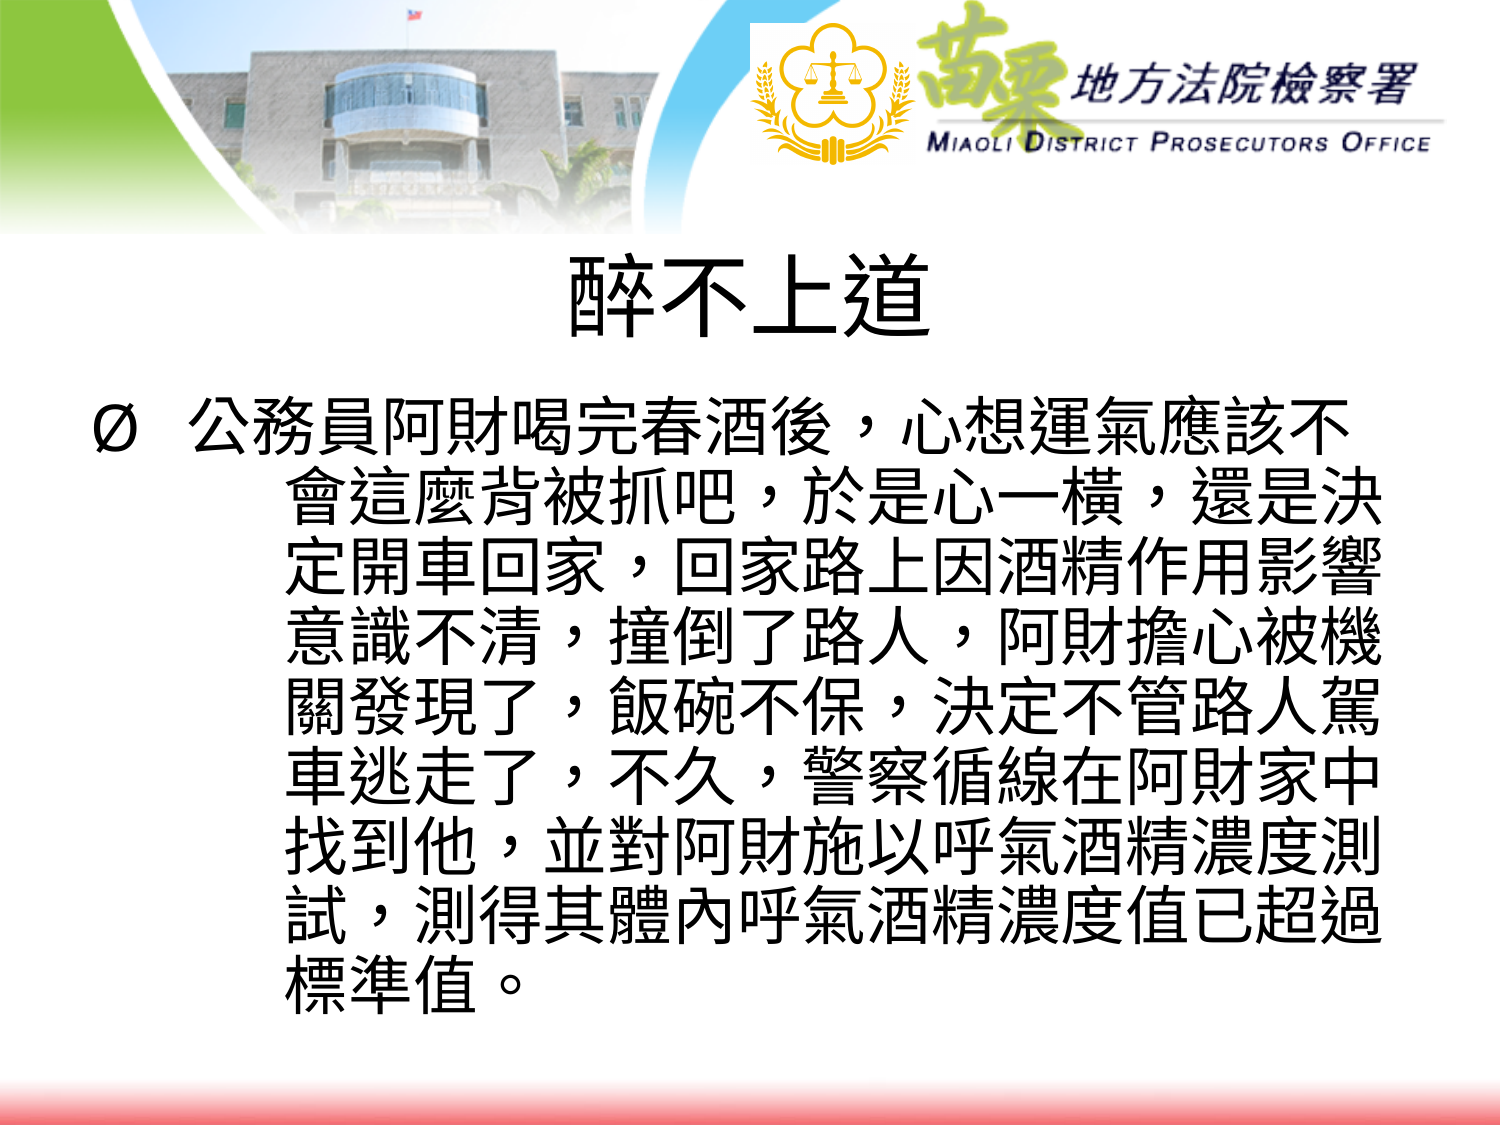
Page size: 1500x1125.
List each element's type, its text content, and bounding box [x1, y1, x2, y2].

title 醉不上道 [75, 200, 1426, 387]
list 公務員阿財喝完春酒後，心想運氣應該不會這麼背被抓吧，於是心一橫，還是決定開車回家，回家路上因酒精作用影響意識不清，撞倒了路人，阿財擔心被機關發現了，飯碗不保，決定不管路人駕車逃走了，不久，警察循線在阿財家中找到他，並對阿財施以呼氣酒精濃度測試，測得其體內呼氣酒精濃度值已超過標準值。 [75, 387, 1426, 1038]
